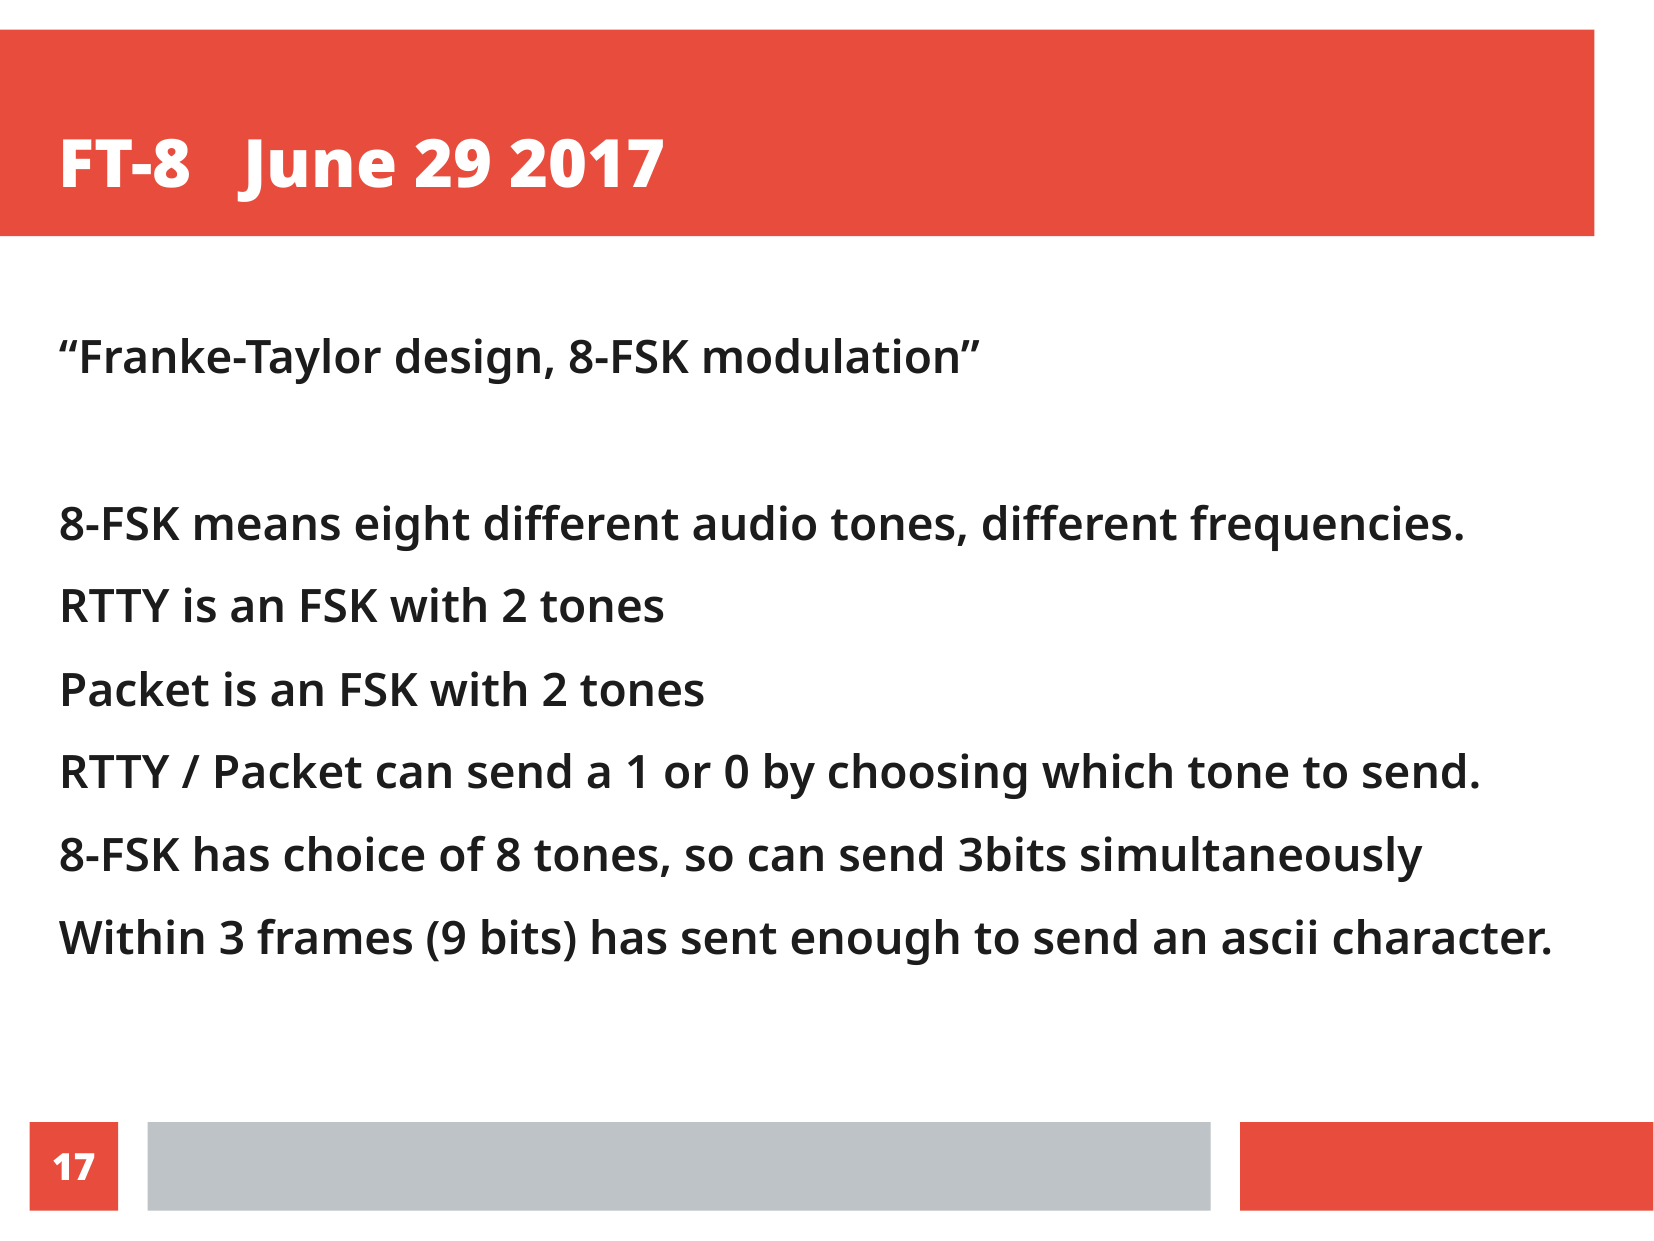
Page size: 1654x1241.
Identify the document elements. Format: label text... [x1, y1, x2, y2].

title FT-8 June 29 2017 [59, 59, 1595, 207]
list “Franke-Taylor design, 8-FSK modulation” 8-FSK means eight different audio tones, different frequencies. RTTY is an FSK with 2 tones Packet is an FSK with 2 tones RTTY / Packet can send a 1 or 0 by choosing which tone to send. 8-FSK has choice of 8 tones, so can send 3bits simultaneously Within 3 frames (9 bits) has sent enough to send an ascii character. [59, 324, 1565, 1093]
